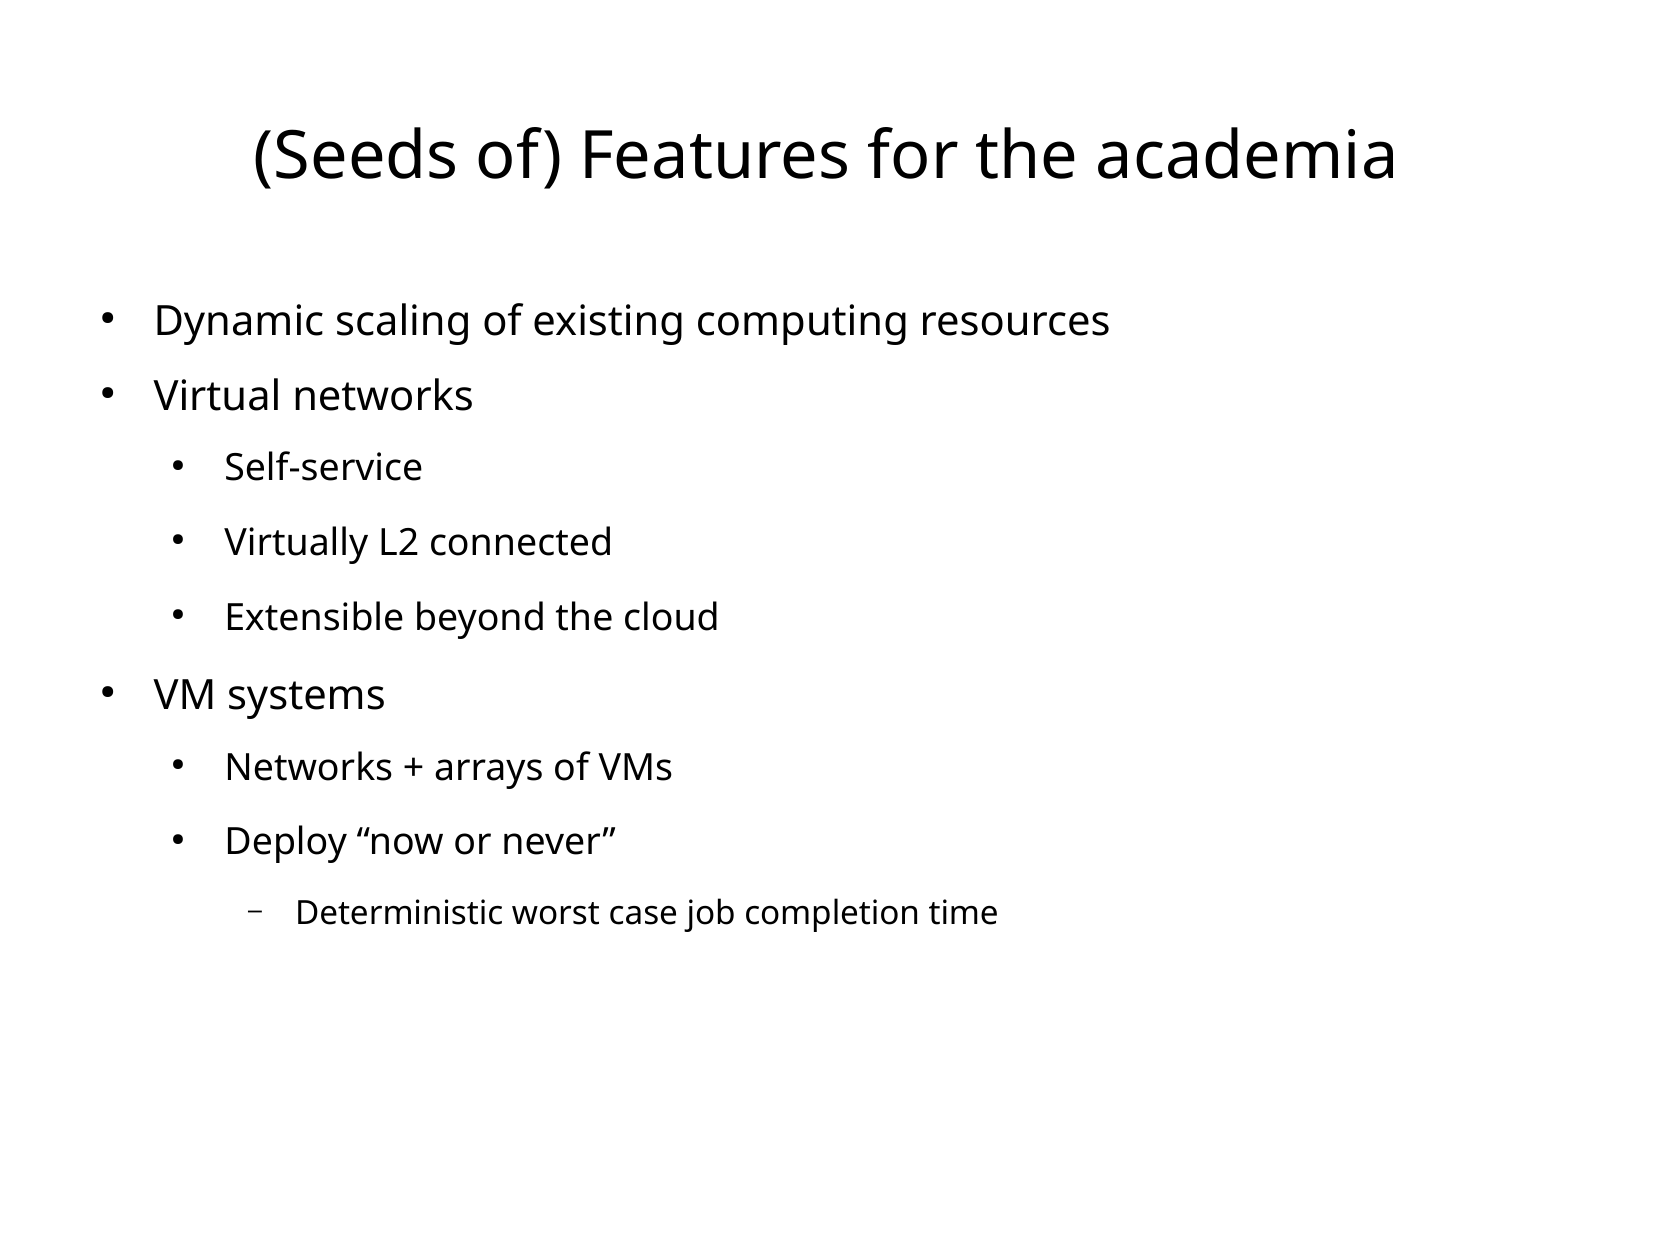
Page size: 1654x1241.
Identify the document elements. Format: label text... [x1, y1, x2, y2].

title (Seeds of) Features for the academia [82, 49, 1571, 257]
list Dynamic scaling of existing computing resources Virtual networks Self-service Virtually L2 connected Extensible beyond the cloud VM systems Networks + arrays of VMs Deploy “now or never” Deterministic worst case job completion time [82, 290, 1571, 1109]
